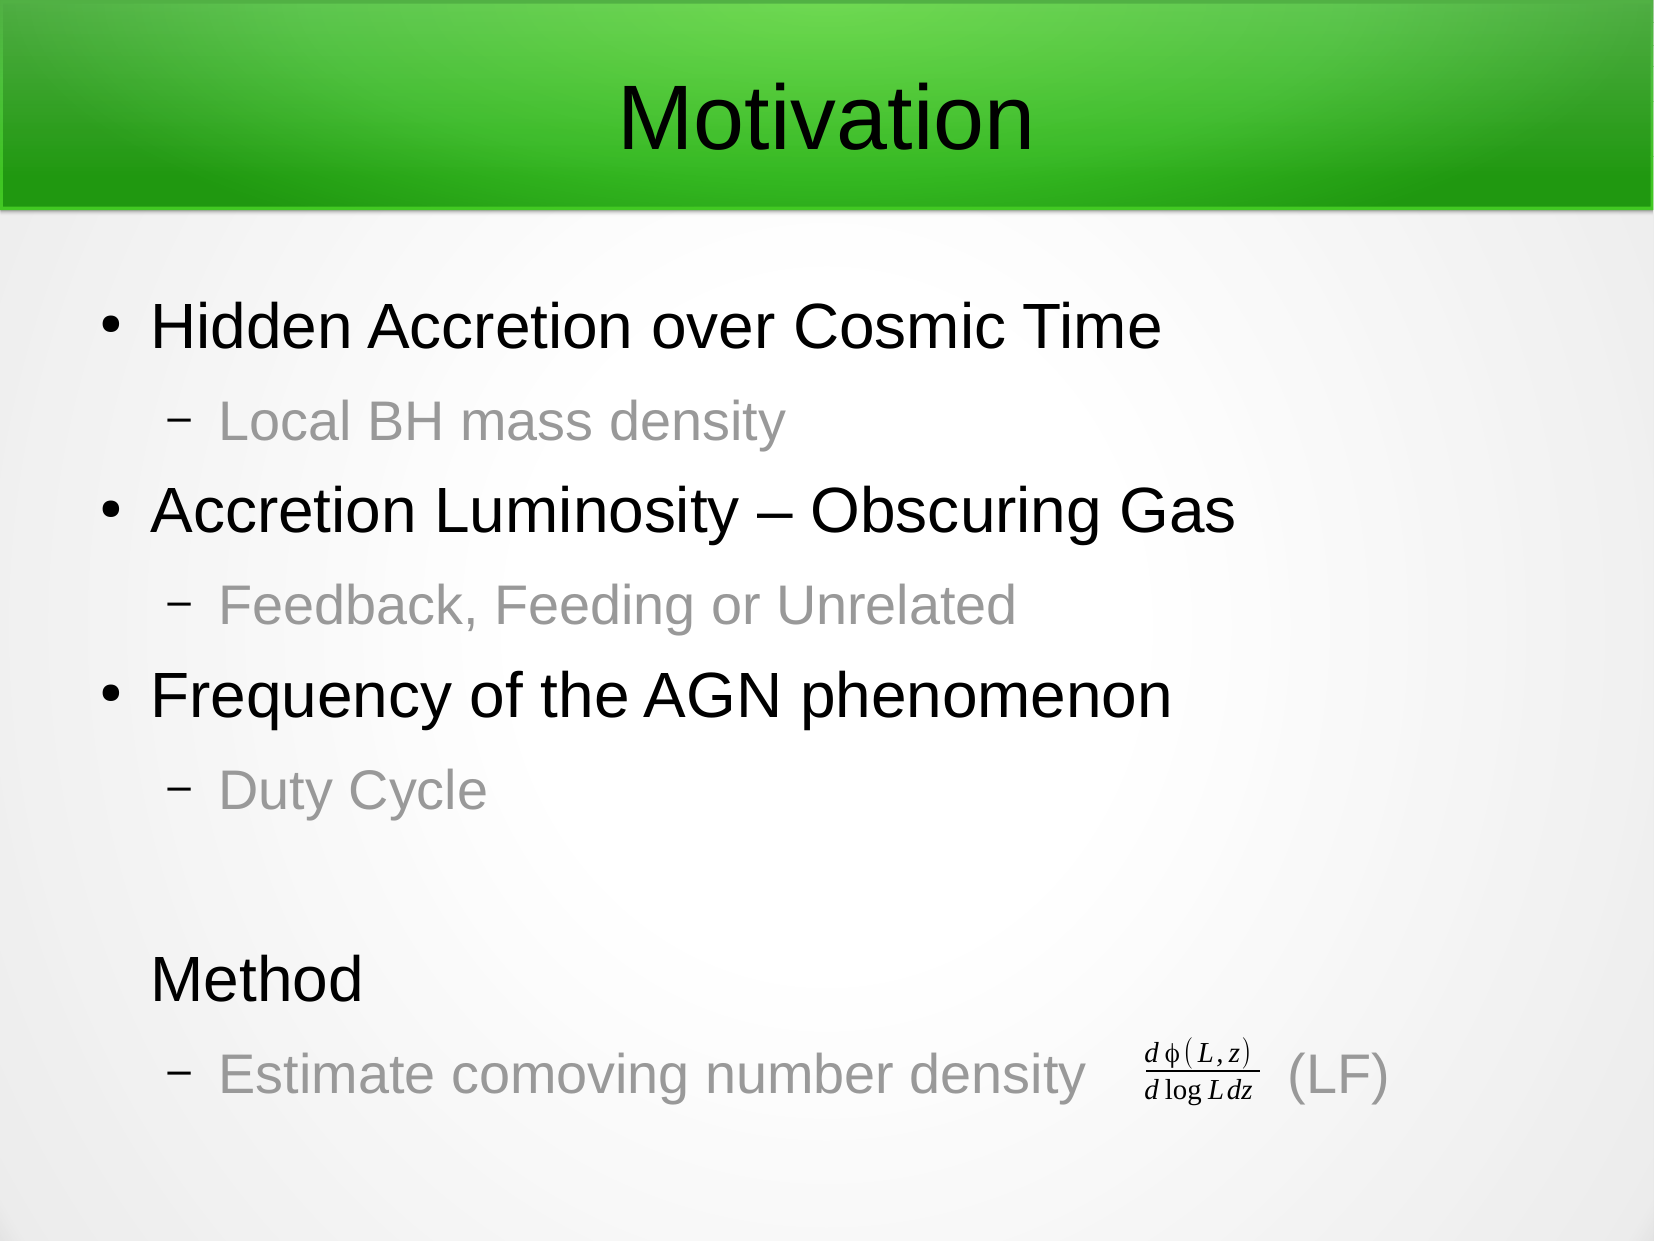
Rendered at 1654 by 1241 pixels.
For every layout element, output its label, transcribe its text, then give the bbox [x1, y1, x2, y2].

chart [1138, 1035, 1267, 1107]
list Hidden Accretion over Cosmic Time Local BH mass density Accretion Luminosity – Obscuring Gas Feedback, Feeding or Unrelated Frequency of the AGN phenomenon Duty Cycle Method Estimate comoving number density (LF) [82, 290, 1571, 1111]
title Motivation [82, 47, 1571, 189]
